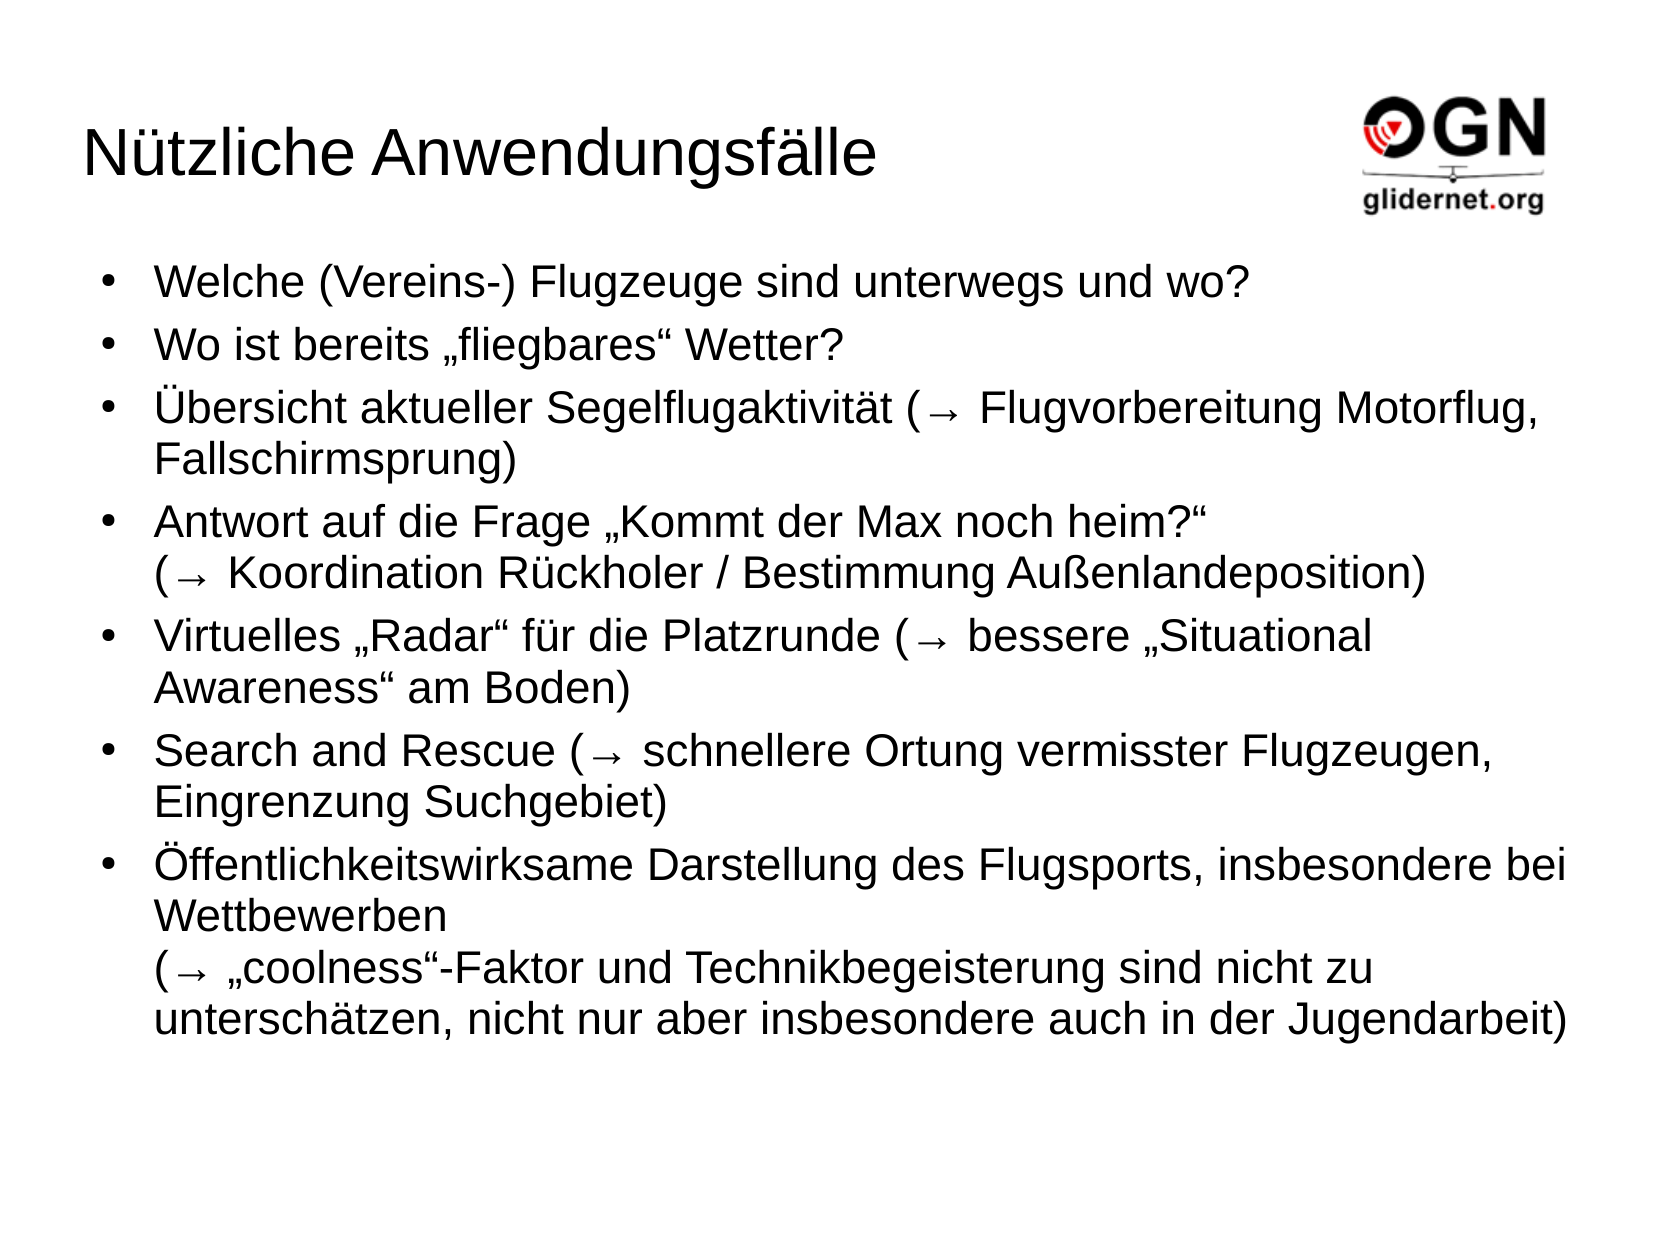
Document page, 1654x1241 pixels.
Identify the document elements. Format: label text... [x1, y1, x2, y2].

picture [1336, 34, 1571, 255]
title Nützliche Anwendungsfälle [82, 48, 1337, 255]
list Welche (Vereins-) Flugzeuge sind unterwegs und wo? Wo ist bereits „fliegbares“ Wetter? Übersicht aktueller Segelflugaktivität (→ Flugvorbereitung Motorflug, Fallschirmsprung) Antwort auf die Frage „Kommt der Max noch heim?“ (→ Koordination Rückholer / Bestimmung Außenlandeposition) Virtuelles „Radar“ für die Platzrunde (→ bessere „Situational Awareness“ am Boden) Search and Rescue (→ schnellere Ortung vermisster Flugzeugen, Eingrenzung Suchgebiet) Öffentlichkeitswirksame Darstellung des Flugsports, insbesondere bei Wettbewerben (→ „coolness“-Faktor und Technikbegeisterung sind nicht zu unterschätzen, nicht nur aber insbesondere auch in der Jugendarbeit) [82, 255, 1571, 1144]
